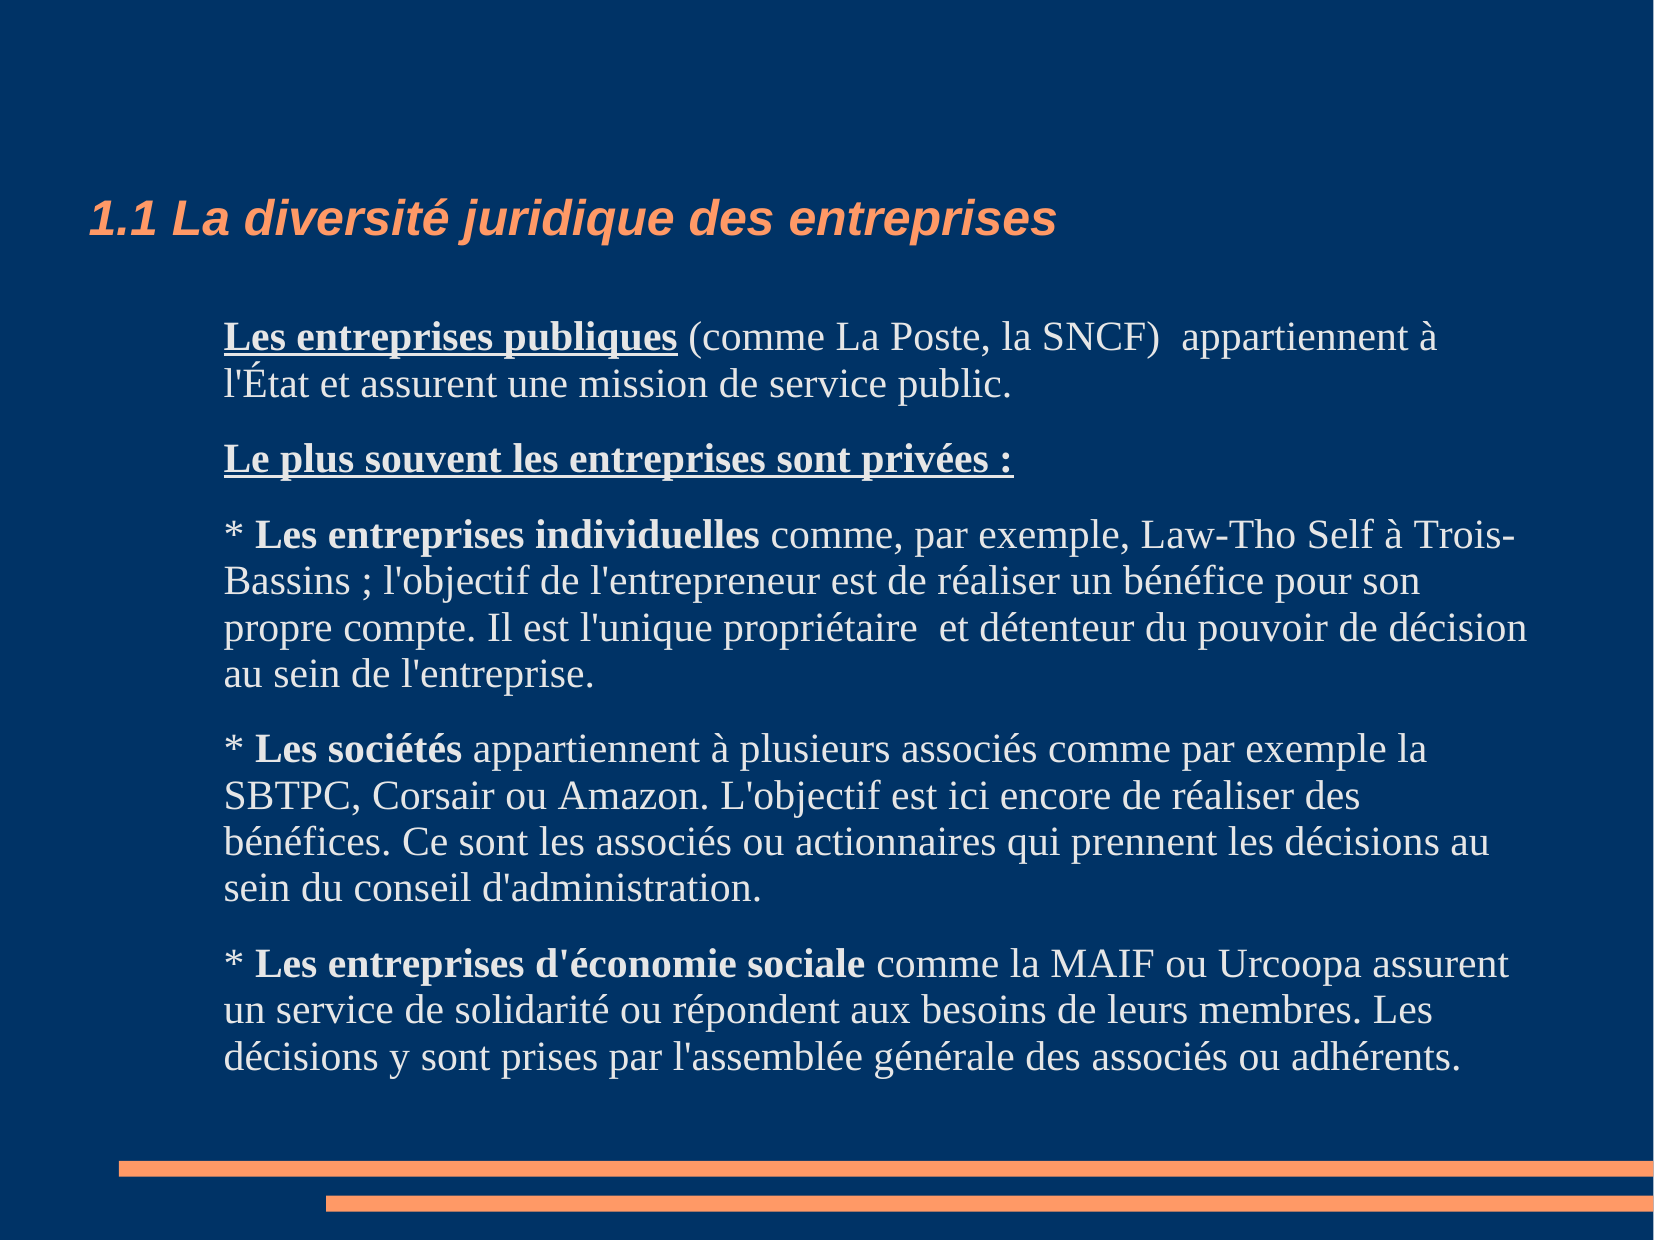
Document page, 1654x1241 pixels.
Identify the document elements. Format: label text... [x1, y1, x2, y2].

list Les entreprises publiques (comme La Poste, la SNCF) appartiennent à l'État et assurent une mission de service public. Le plus souvent les entreprises sont privées : * Les entreprises individuelles comme, par exemple, Law-Tho Self à Trois-Bassins ; l'objectif de l'entrepreneur est de réaliser un bénéfice pour son propre compte. Il est l'unique propriétaire et détenteur du pouvoir de décision au sein de l'entreprise. * Les sociétés appartiennent à plusieurs associés comme par exemple la SBTPC, Corsair ou Amazon. L'objectif est ici encore de réaliser des bénéfices. Ce sont les associés ou actionnaires qui prennent les décisions au sein du conseil d'administration. * Les entreprises d'économie sociale comme la MAIF ou Urcoopa assurent un service de solidarité ou répondent aux besoins de leurs membres. Les décisions y sont prises par l'assemblée générale des associés ou adhérents. [152, 313, 1534, 1096]
title 1.1 La diversité juridique des entreprises [88, 114, 1534, 322]
